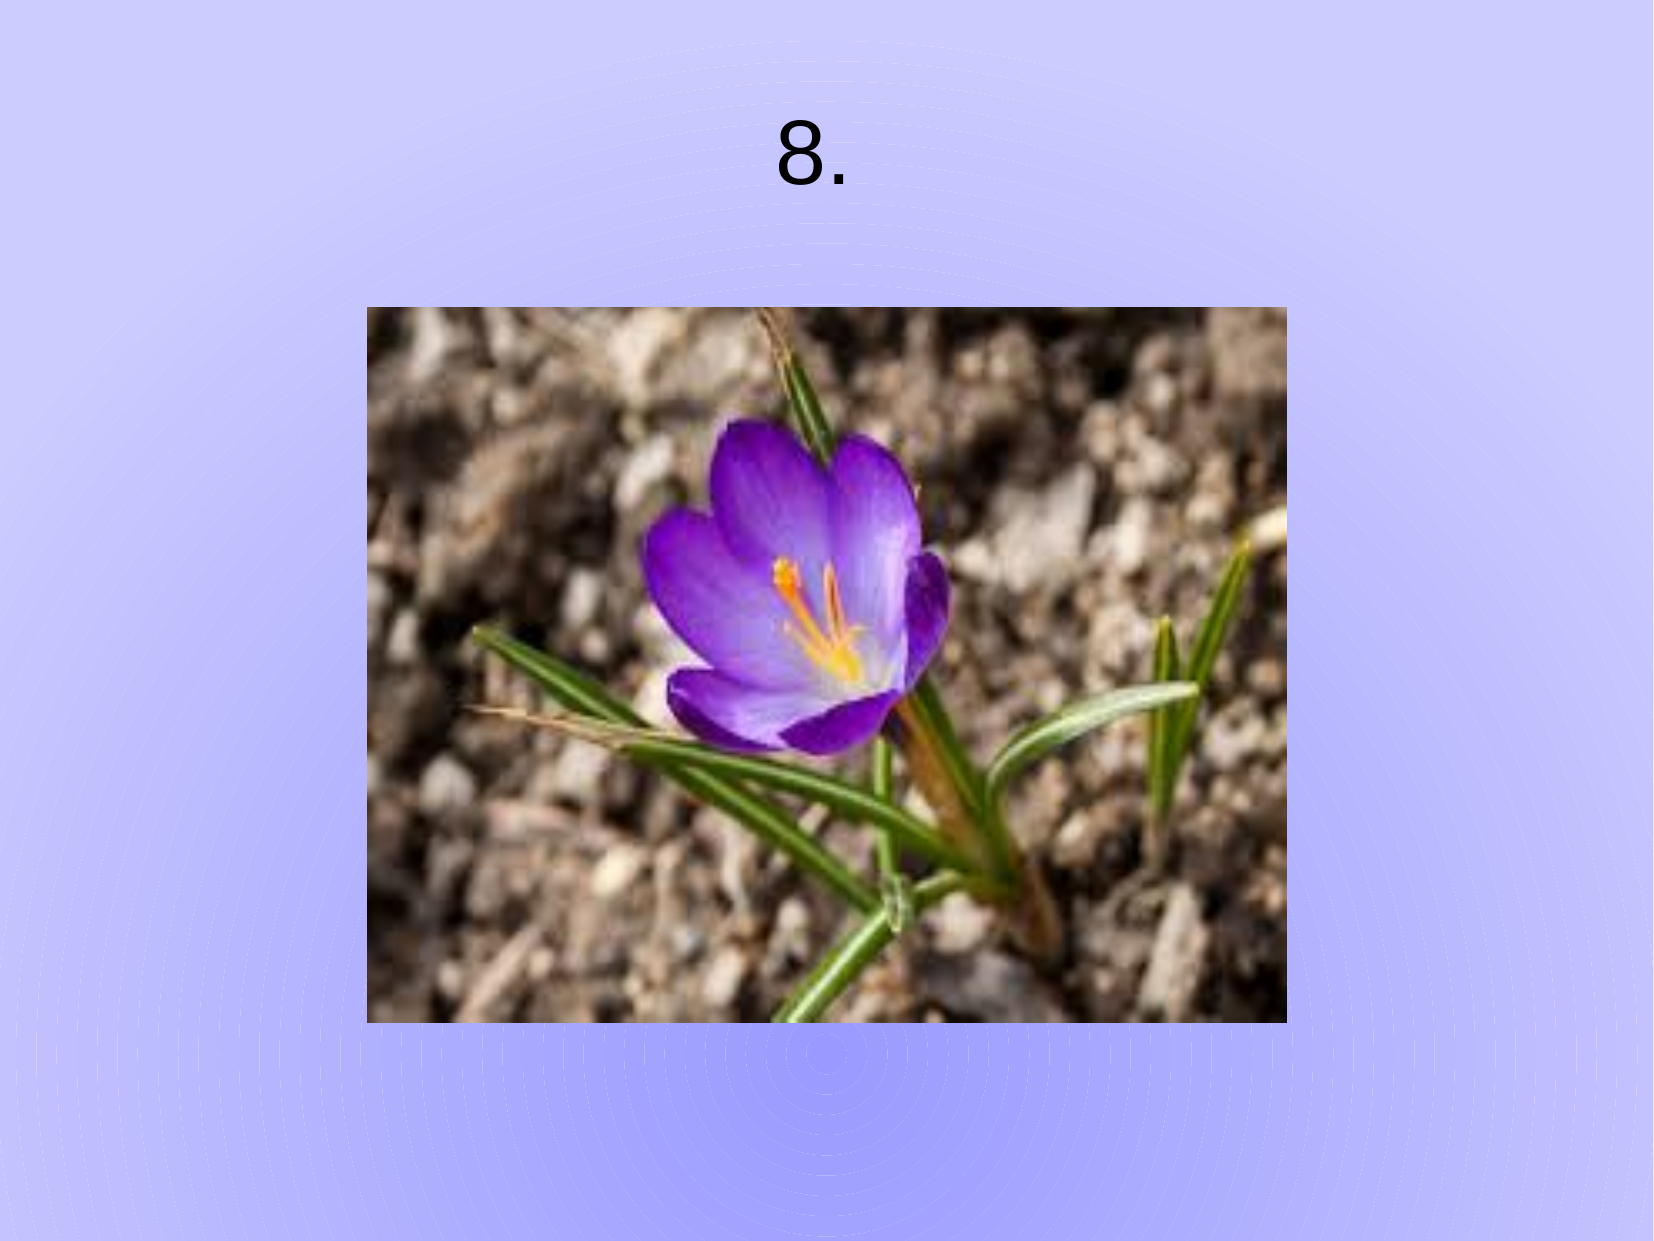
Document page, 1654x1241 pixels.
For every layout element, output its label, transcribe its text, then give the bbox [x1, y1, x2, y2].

picture [367, 307, 1287, 1023]
title 8. [82, 49, 1571, 257]
